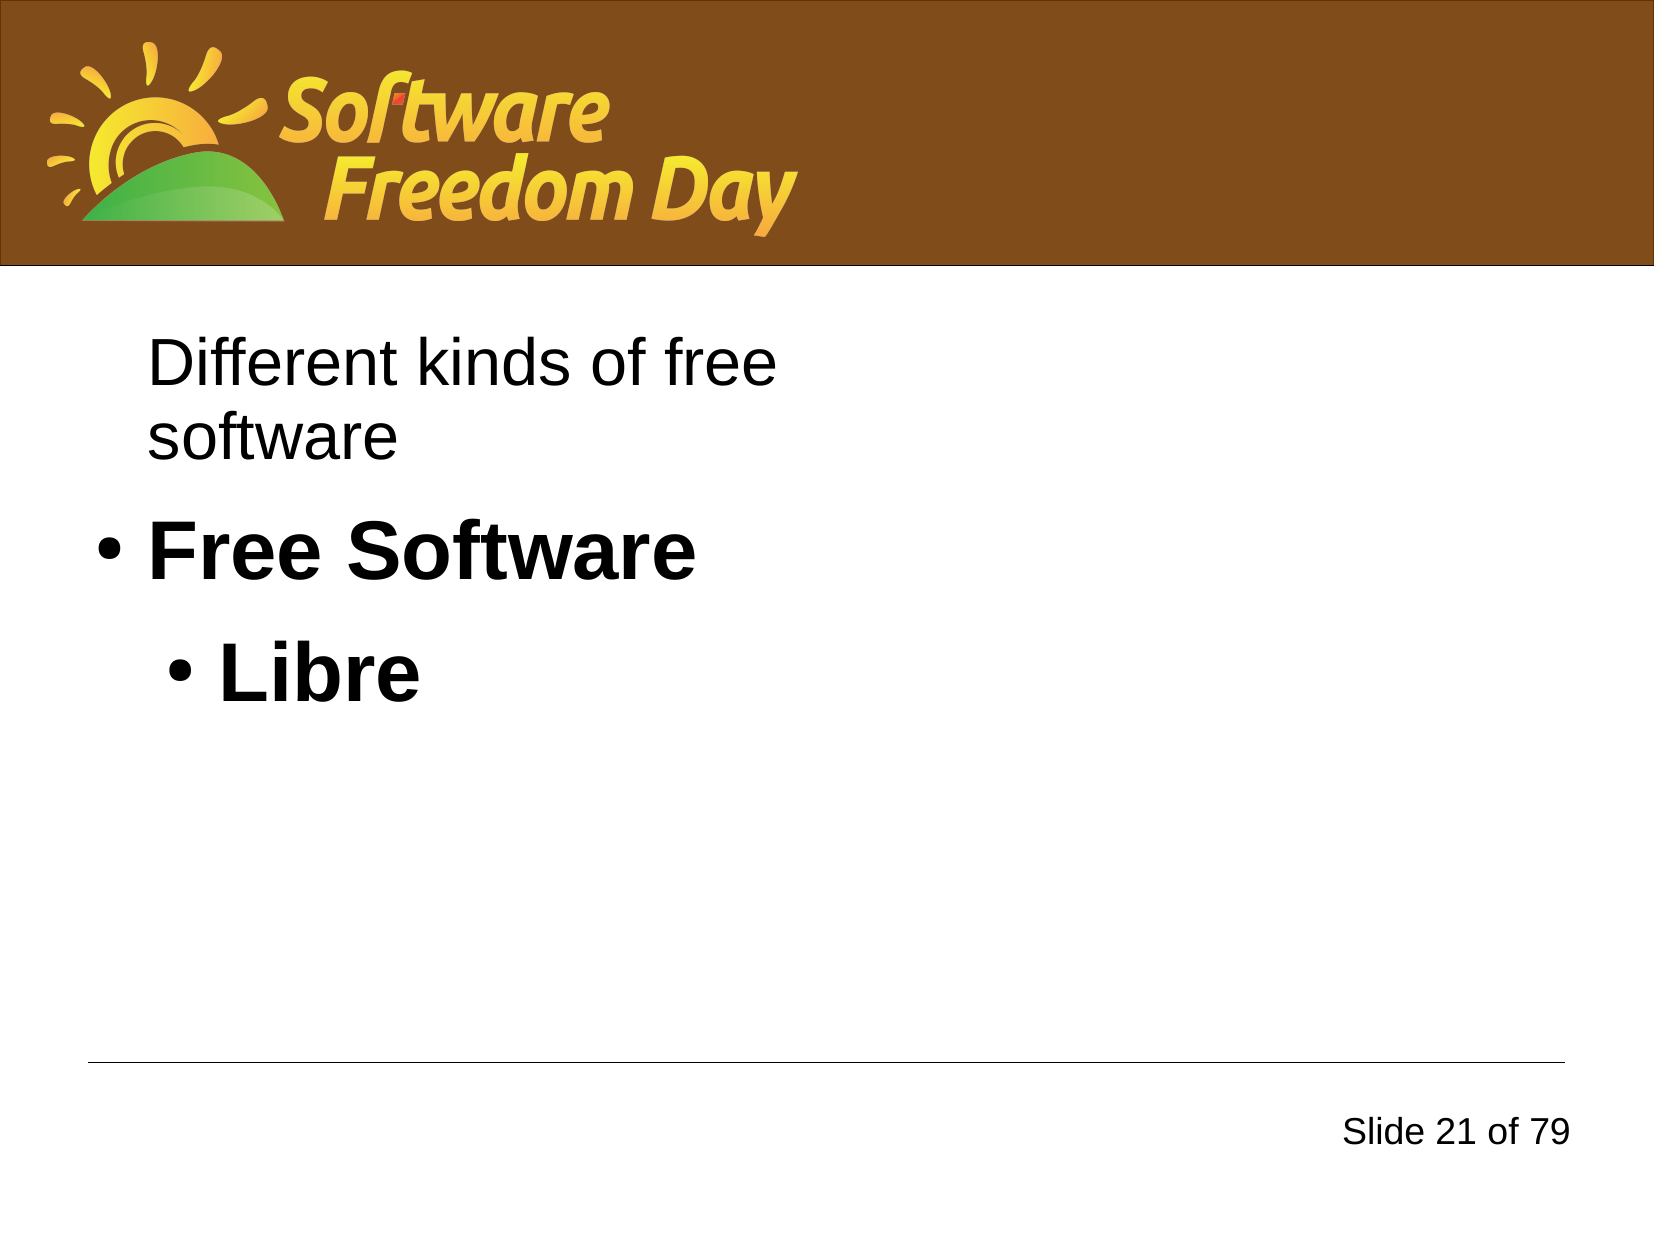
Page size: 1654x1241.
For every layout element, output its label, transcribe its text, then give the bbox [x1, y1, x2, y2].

list Different kinds of free software Free Software Libre [76, 324, 1004, 1045]
picture [47, 42, 798, 237]
